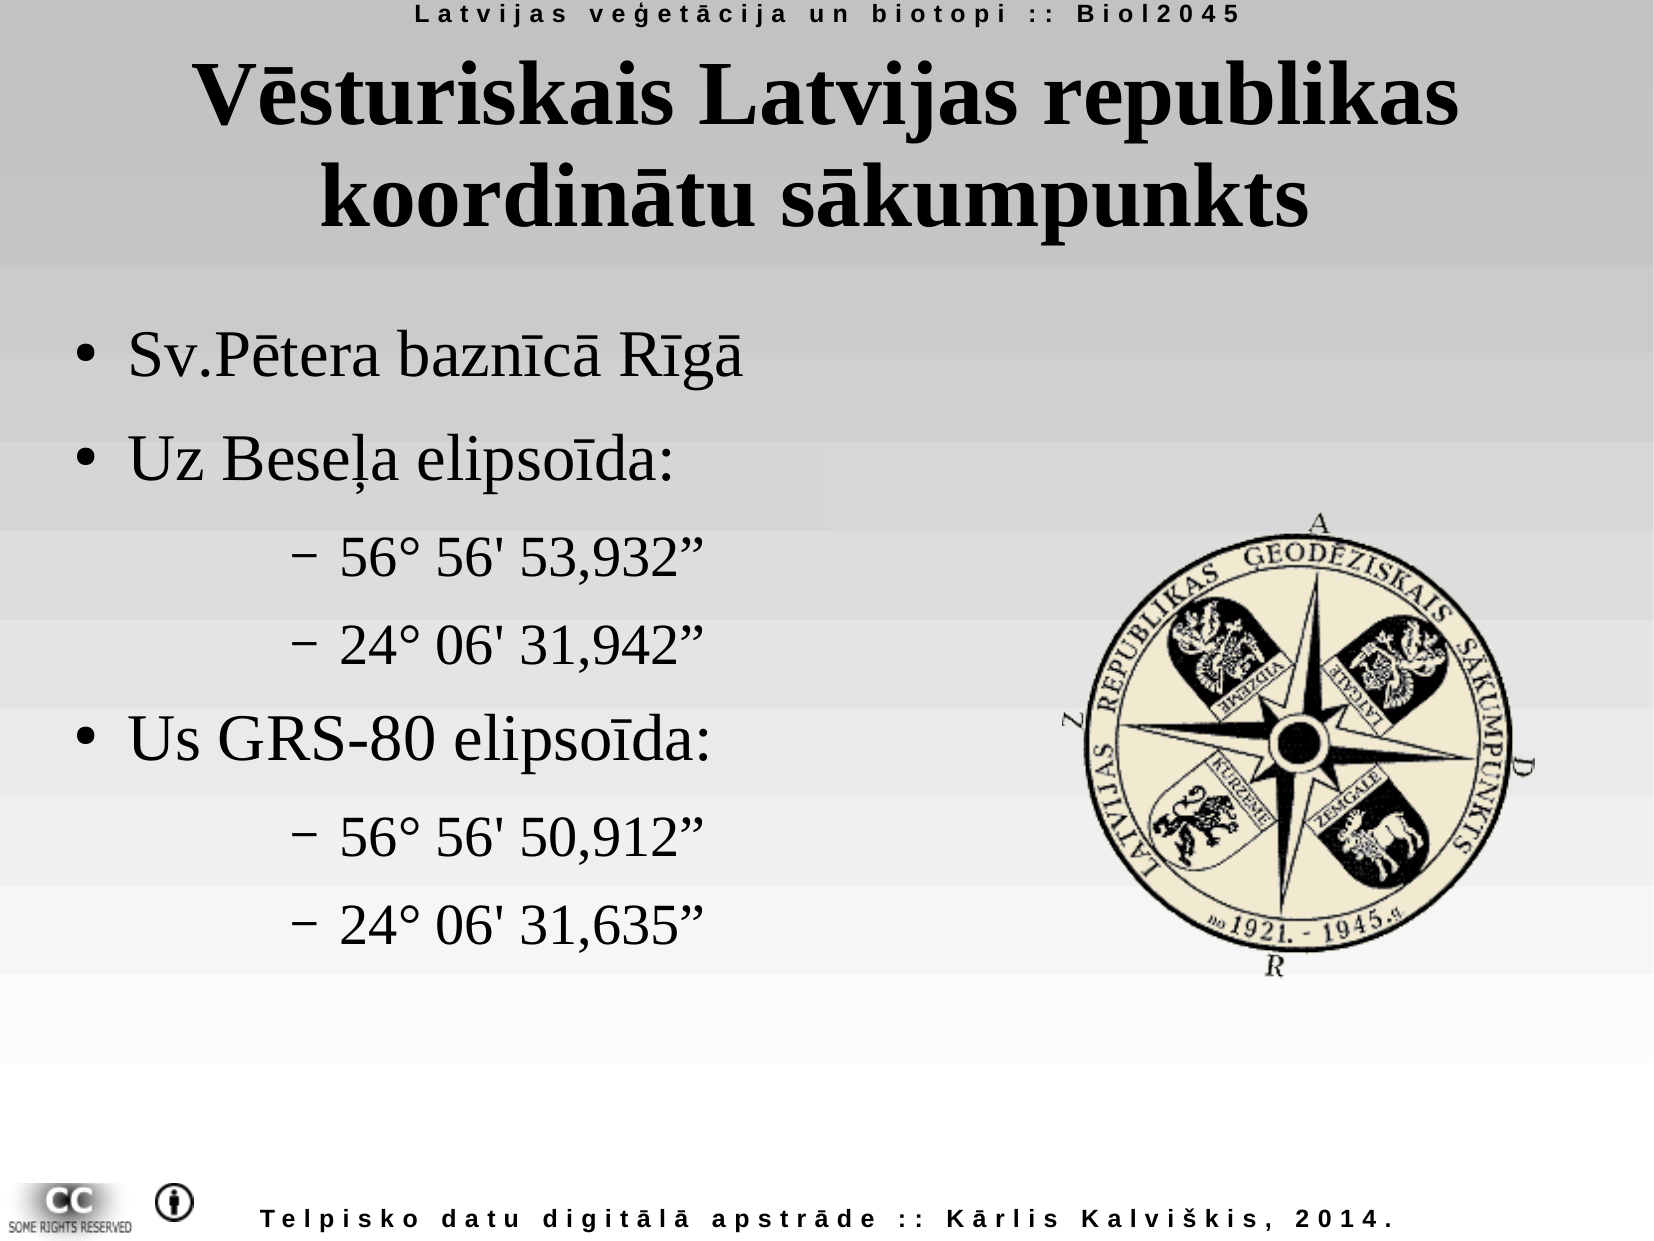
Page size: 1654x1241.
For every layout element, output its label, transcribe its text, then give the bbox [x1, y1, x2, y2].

title Vēsturiskais Latvijas republikas koordinātu sākumpunkts [0, 1, 1654, 287]
list Sv.Pētera baznīcā Rīgā Uz Beseļa elipsoīda: 56° 56' 53,932” 24° 06' 31,942” Us GRS-80 elipsoīda: 56° 56' 50,912” 24° 06' 31,635” [56, 317, 1600, 1175]
picture [0, 287, 1654, 1241]
